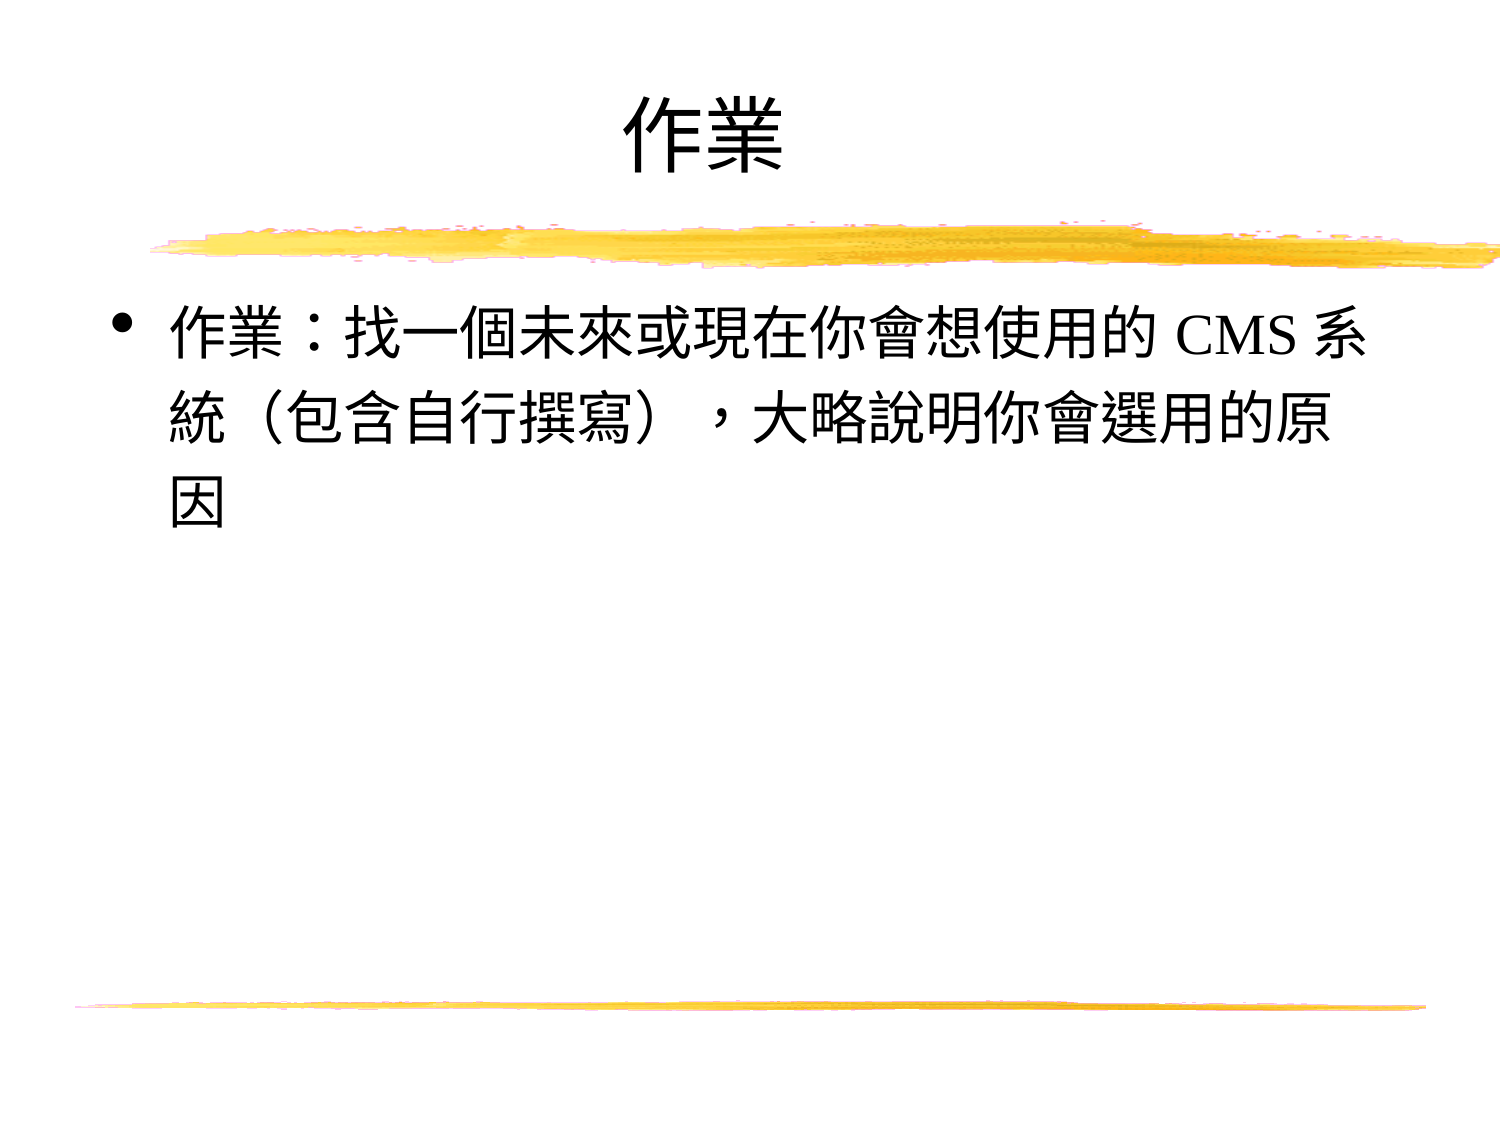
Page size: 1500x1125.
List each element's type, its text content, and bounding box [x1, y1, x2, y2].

picture [75, 999, 1426, 1013]
list 作業：找一個未來或現在你會想使用的CMS系統（包含自行撰寫），大略說明你會選用的原因 [112, 287, 1388, 963]
title 作業 [66, 30, 1342, 231]
picture [150, 215, 1500, 279]
